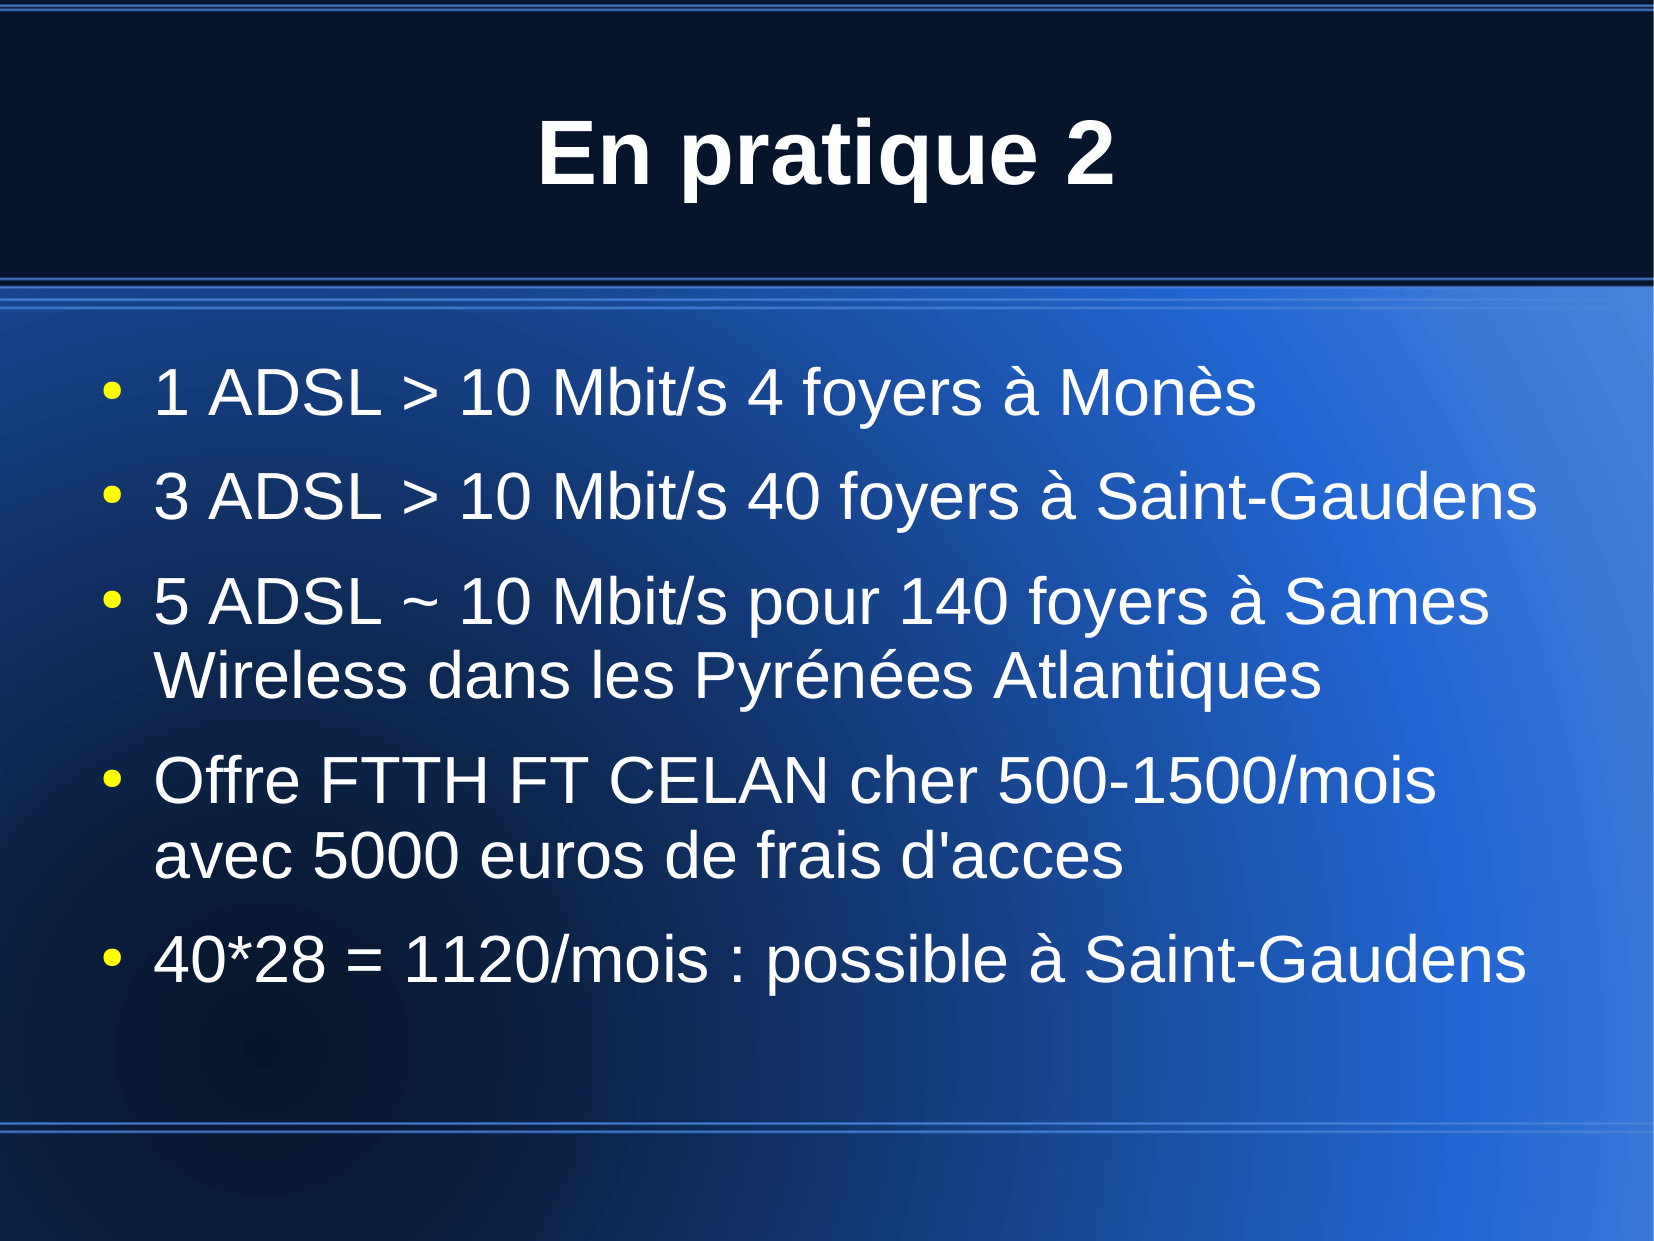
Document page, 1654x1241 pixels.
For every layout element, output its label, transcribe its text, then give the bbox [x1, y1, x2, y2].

list 1 ADSL > 10 Mbit/s 4 foyers à Monès 3 ADSL > 10 Mbit/s 40 foyers à Saint-Gaudens 5 ADSL ~ 10 Mbit/s pour 140 foyers à Sames Wireless dans les Pyrénées Atlantiques Offre FTTH FT CELAN cher 500-1500/mois avec 5000 euros de frais d'acces 40*28 = 1120/mois : possible à Saint-Gaudens [82, 355, 1571, 1159]
title En pratique 2 [82, 56, 1571, 250]
picture [0, 0, 1654, 1241]
